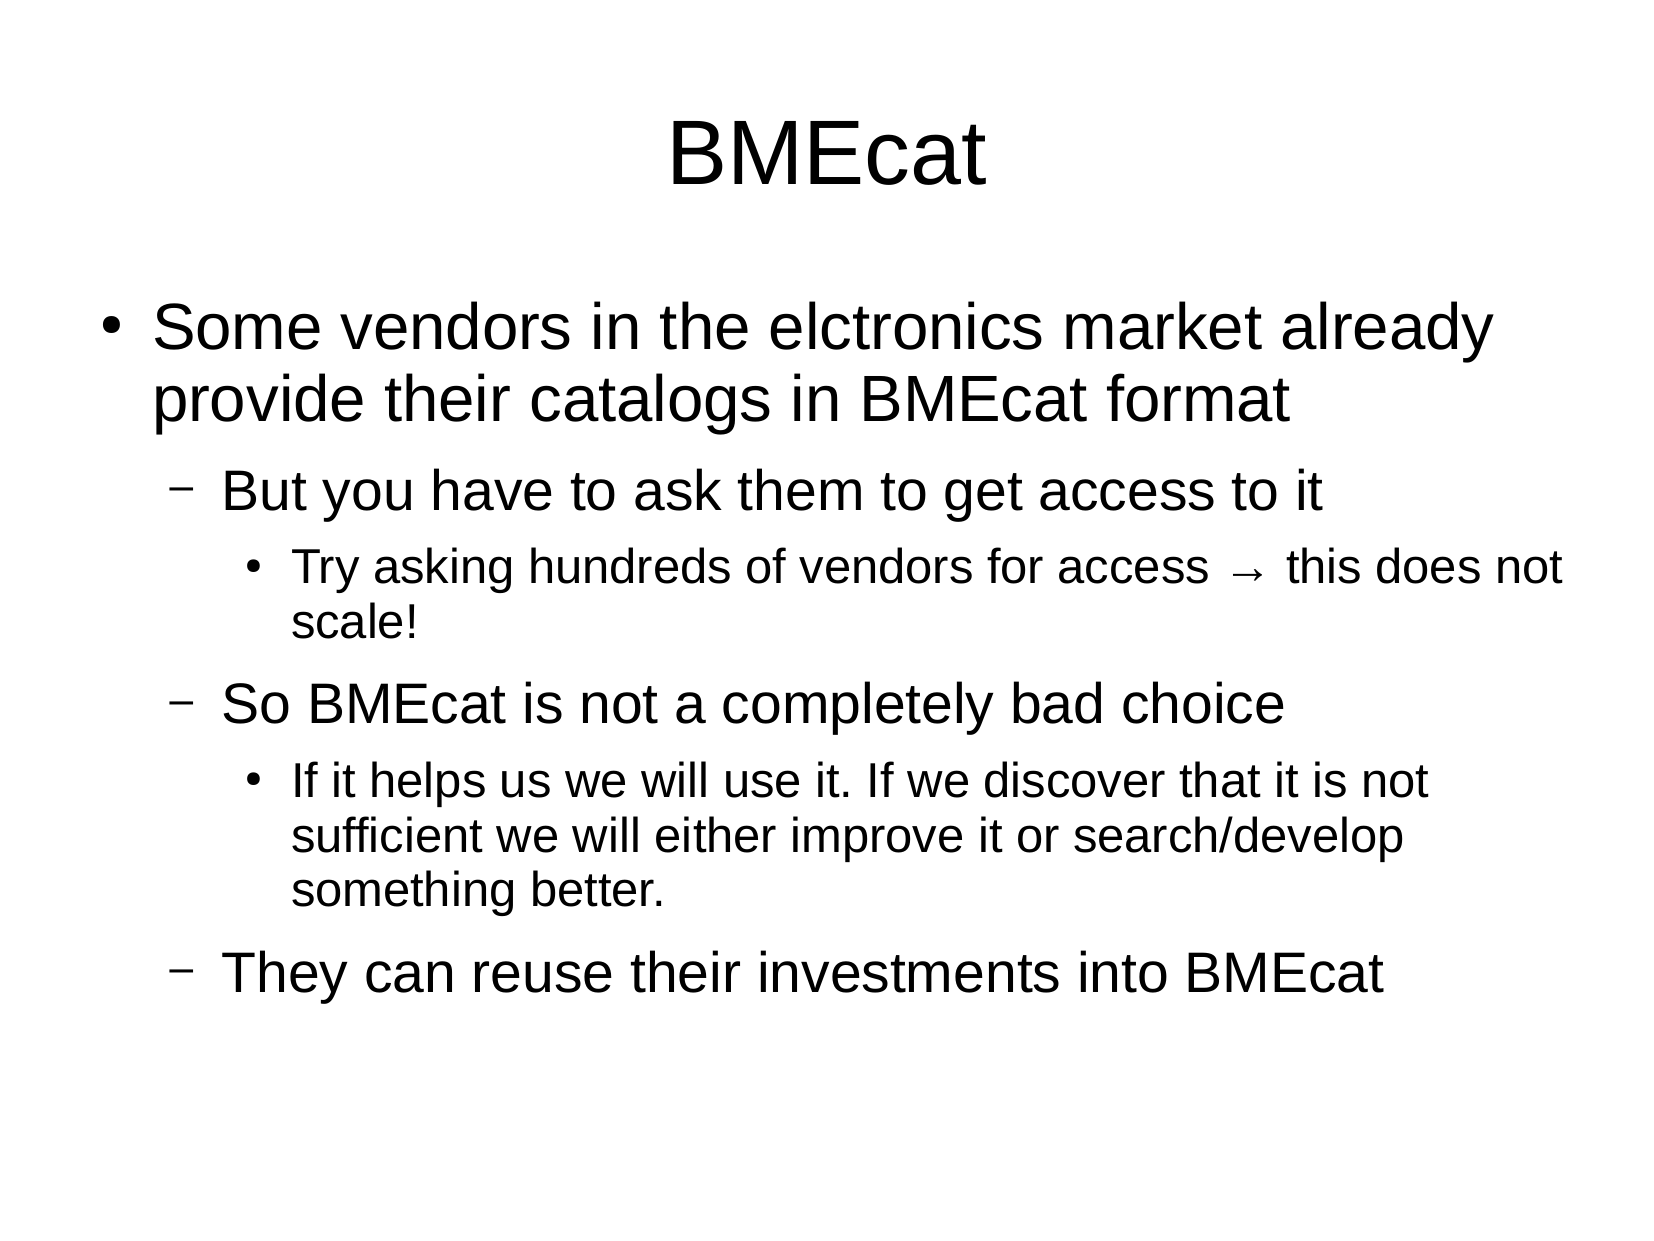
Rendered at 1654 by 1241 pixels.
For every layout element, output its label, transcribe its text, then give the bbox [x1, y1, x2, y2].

title BMEcat [82, 49, 1571, 257]
list Some vendors in the elctronics market already provide their catalogs in BMEcat format But you have to ask them to get access to it Try asking hundreds of vendors for access → this does not scale! So BMEcat is not a completely bad choice If it helps us we will use it. If we discover that it is not sufficient we will either improve it or search/develop something better. They can reuse their investments into BMEcat [82, 290, 1571, 1010]
